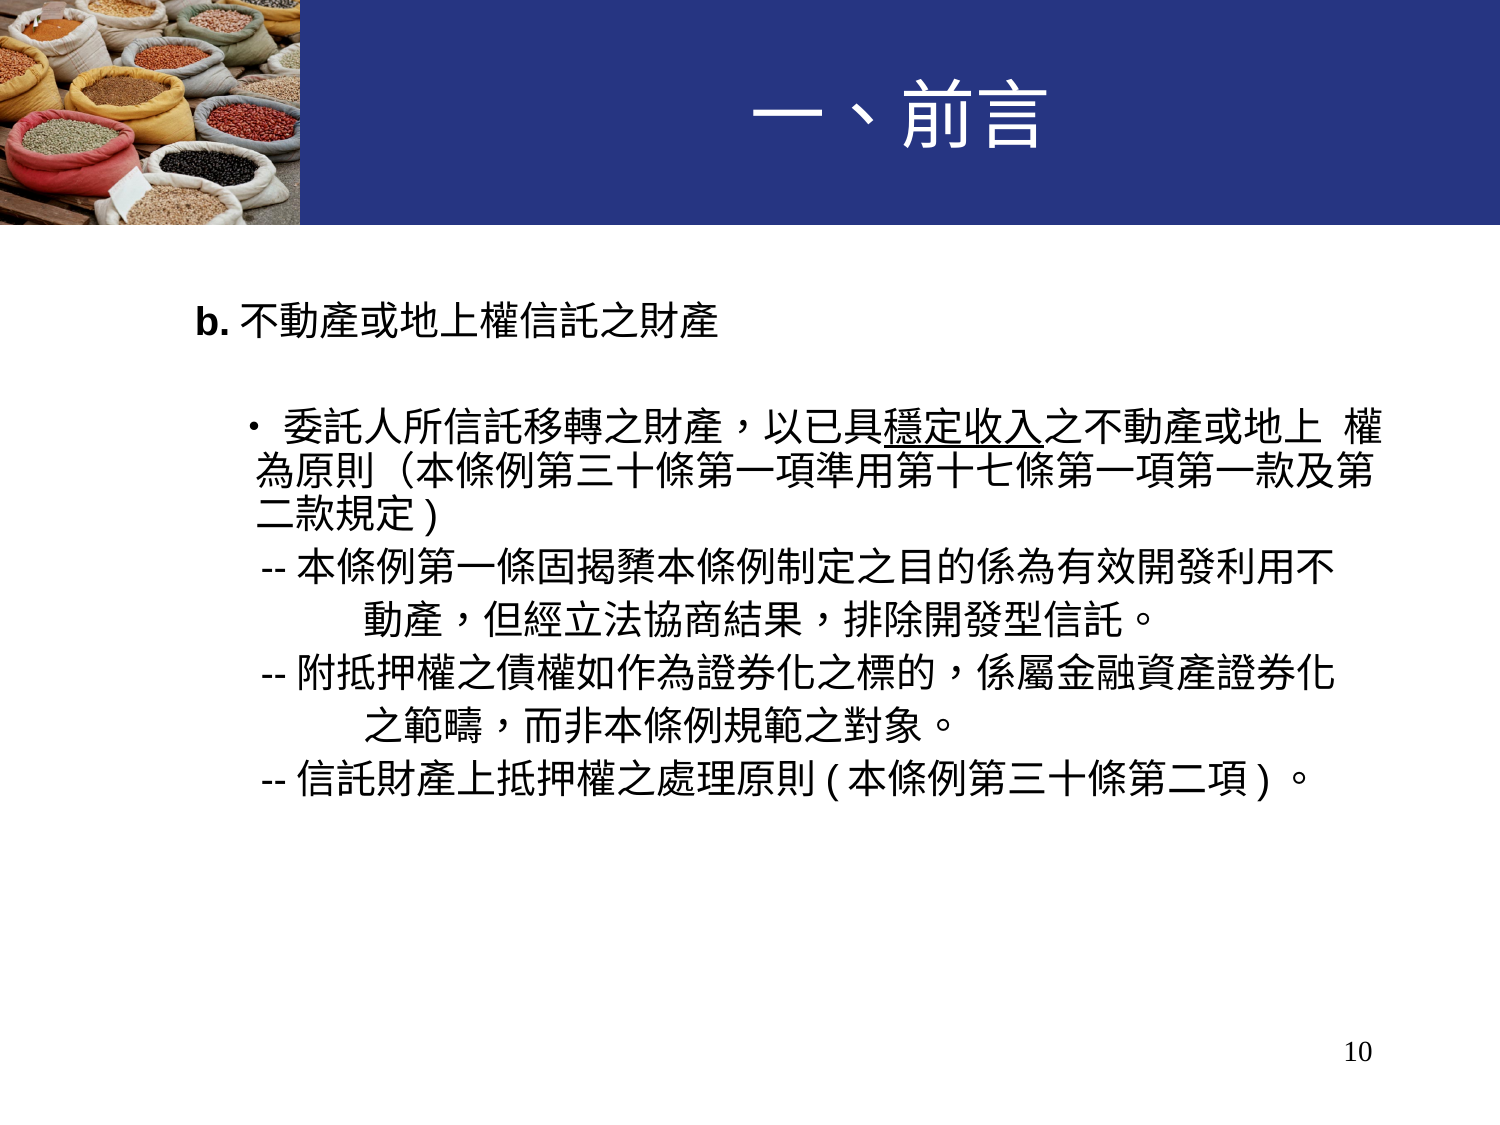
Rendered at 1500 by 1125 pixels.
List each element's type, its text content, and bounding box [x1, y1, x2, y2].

list b.不動產或地上權信託之財產 ‧委託人所信託移轉之財產，以已具穩定收入之不動產或地上 權為原則（本條例第三十條第一項準用第十七條第一項第一款及第二款規定) --本條例第一條固揭櫫本條例制定之目的係為有效開發利用不 動產，但經立法協商結果，排除開發型信託。 --附抵押權之債權如作為證券化之標的，係屬金融資產證券化 之範疇，而非本條例規範之對象。 --信託財產上抵押權之處理原則(本條例第三十條第二項)。 [104, 293, 1401, 956]
picture [0, 0, 300, 225]
title 一、前言 [300, 0, 1500, 225]
